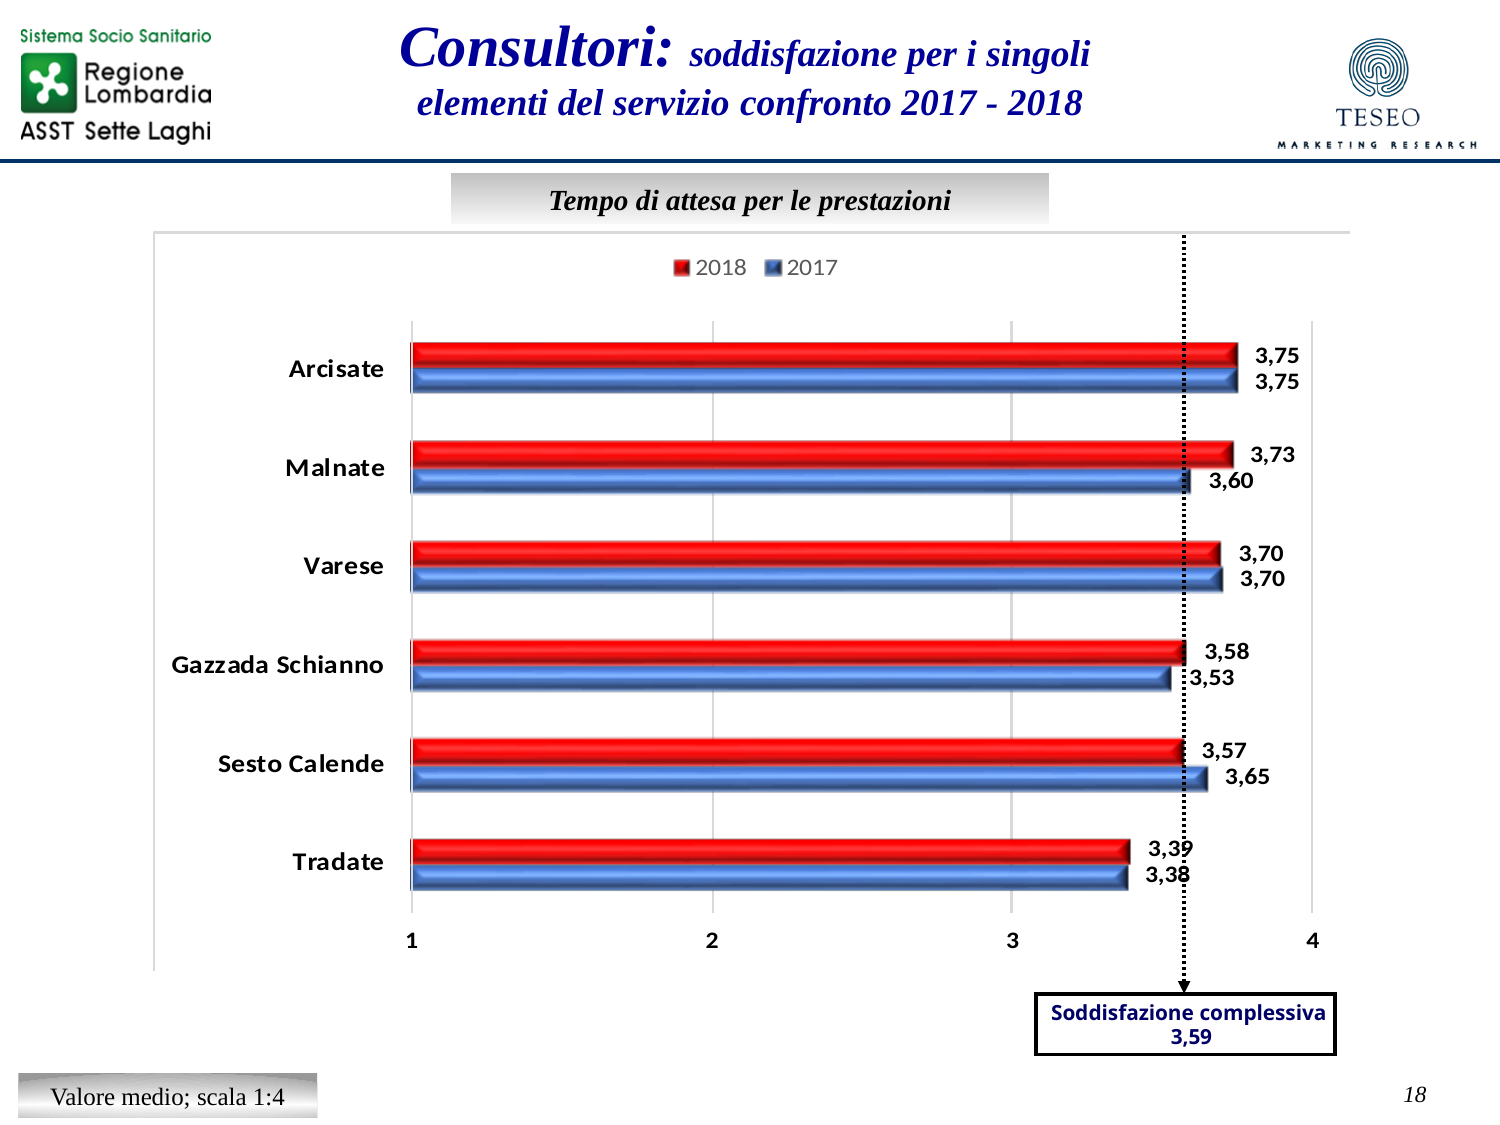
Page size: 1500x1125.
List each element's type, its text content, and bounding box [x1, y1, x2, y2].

text_box Soddisfazione complessiva 3,59 [1036, 993, 1335, 1055]
text_box Tempo di attesa per le prestazioni [451, 173, 1049, 224]
text_box Consultori: soddisfazione per i singoli elementi del servizio confronto 2017 - 2018 [206, 25, 1294, 151]
text_box Valore medio; scala 1:4 [18, 1073, 318, 1118]
picture [1294, 30, 1481, 149]
picture [153, 231, 1350, 971]
picture [21, 26, 206, 148]
